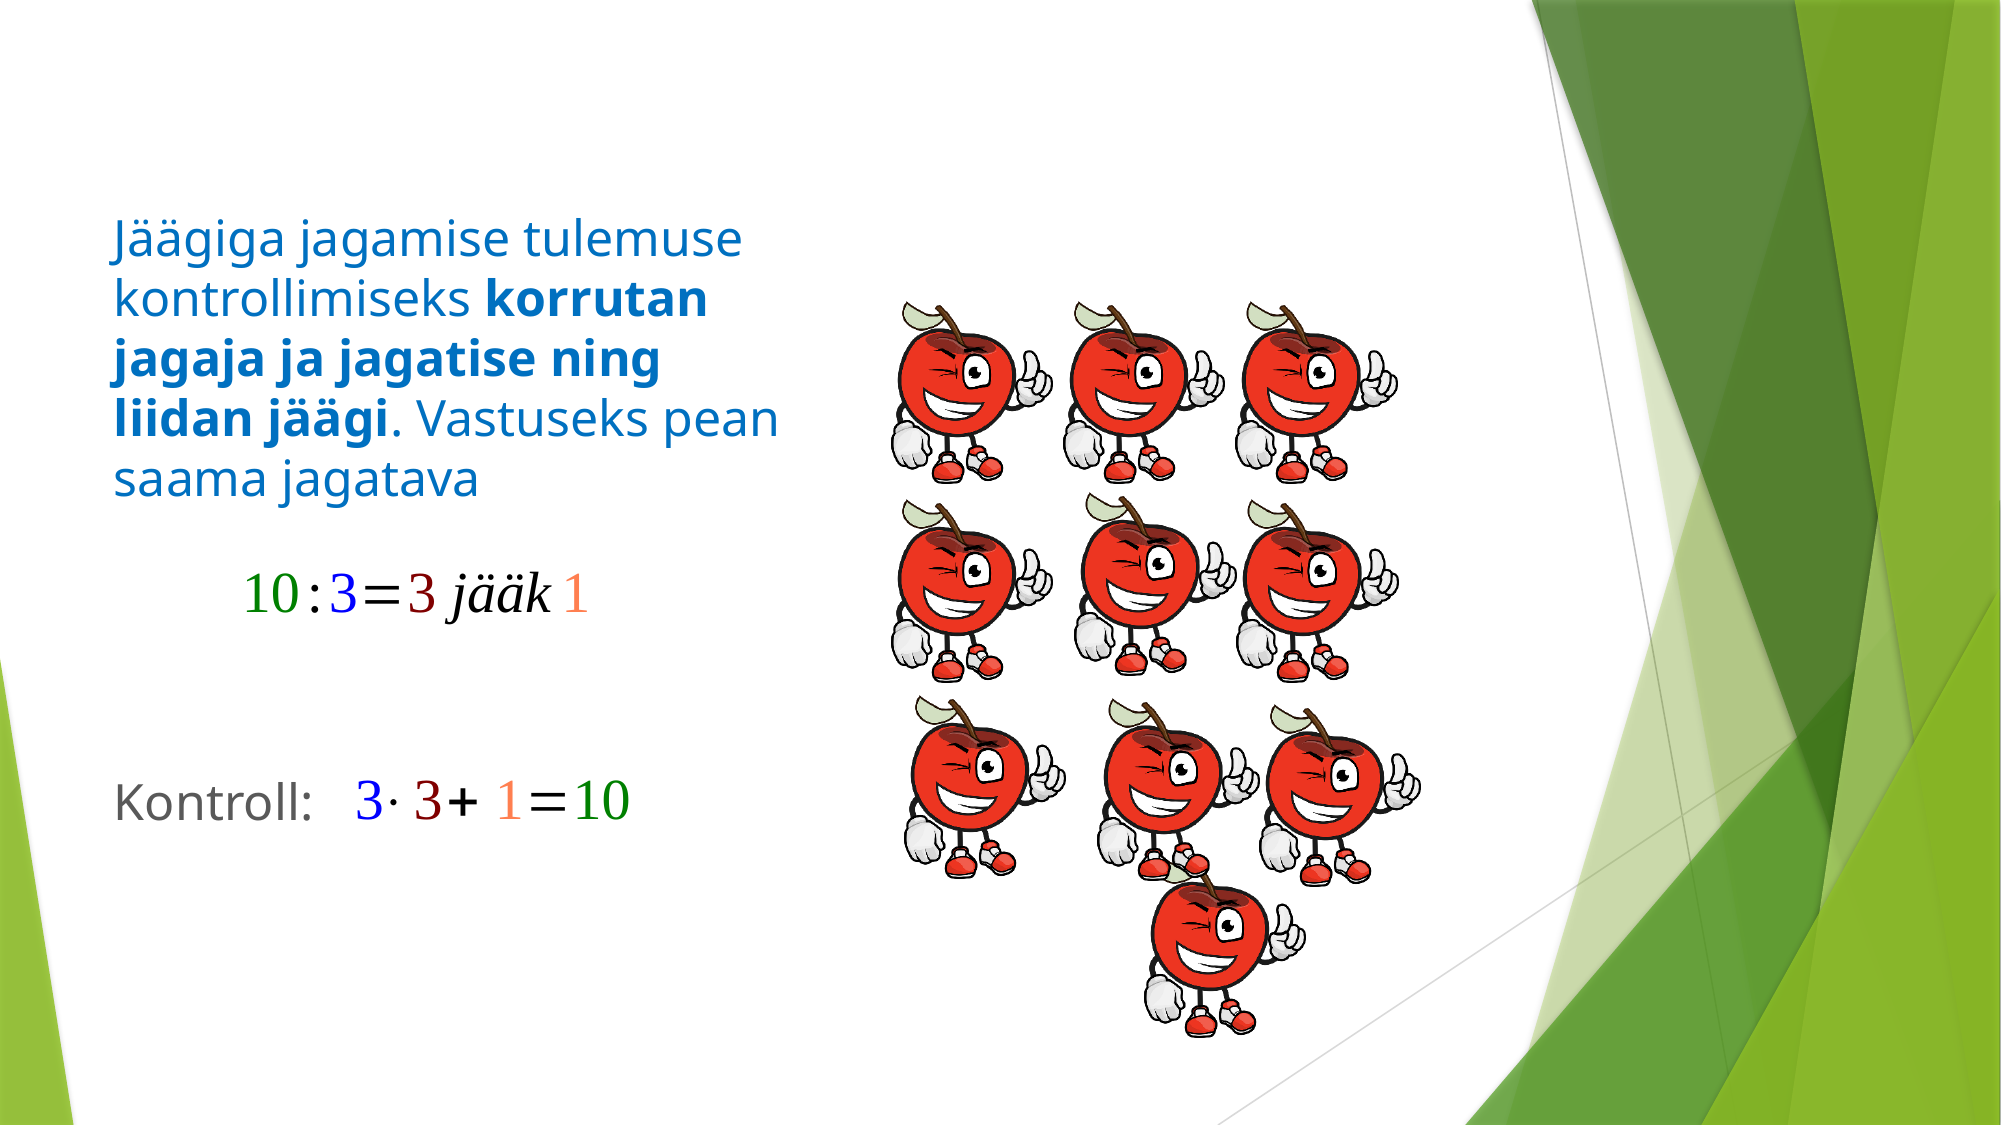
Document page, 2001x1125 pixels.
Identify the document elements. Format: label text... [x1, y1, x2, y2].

picture [1097, 698, 1421, 1038]
chart [348, 767, 638, 832]
picture [1235, 301, 1398, 485]
picture [1074, 492, 1399, 683]
picture [904, 695, 1066, 879]
picture [891, 301, 1053, 485]
picture [891, 499, 1053, 683]
list Jäägiga jagamise tulemuse kontrollimiseks korrutan jagaja ja jagatise ning liidan jäägi. Vastuseks pean saama jagatava Kontroll: [98, 199, 798, 992]
chart [236, 561, 597, 626]
picture [1063, 301, 1225, 485]
